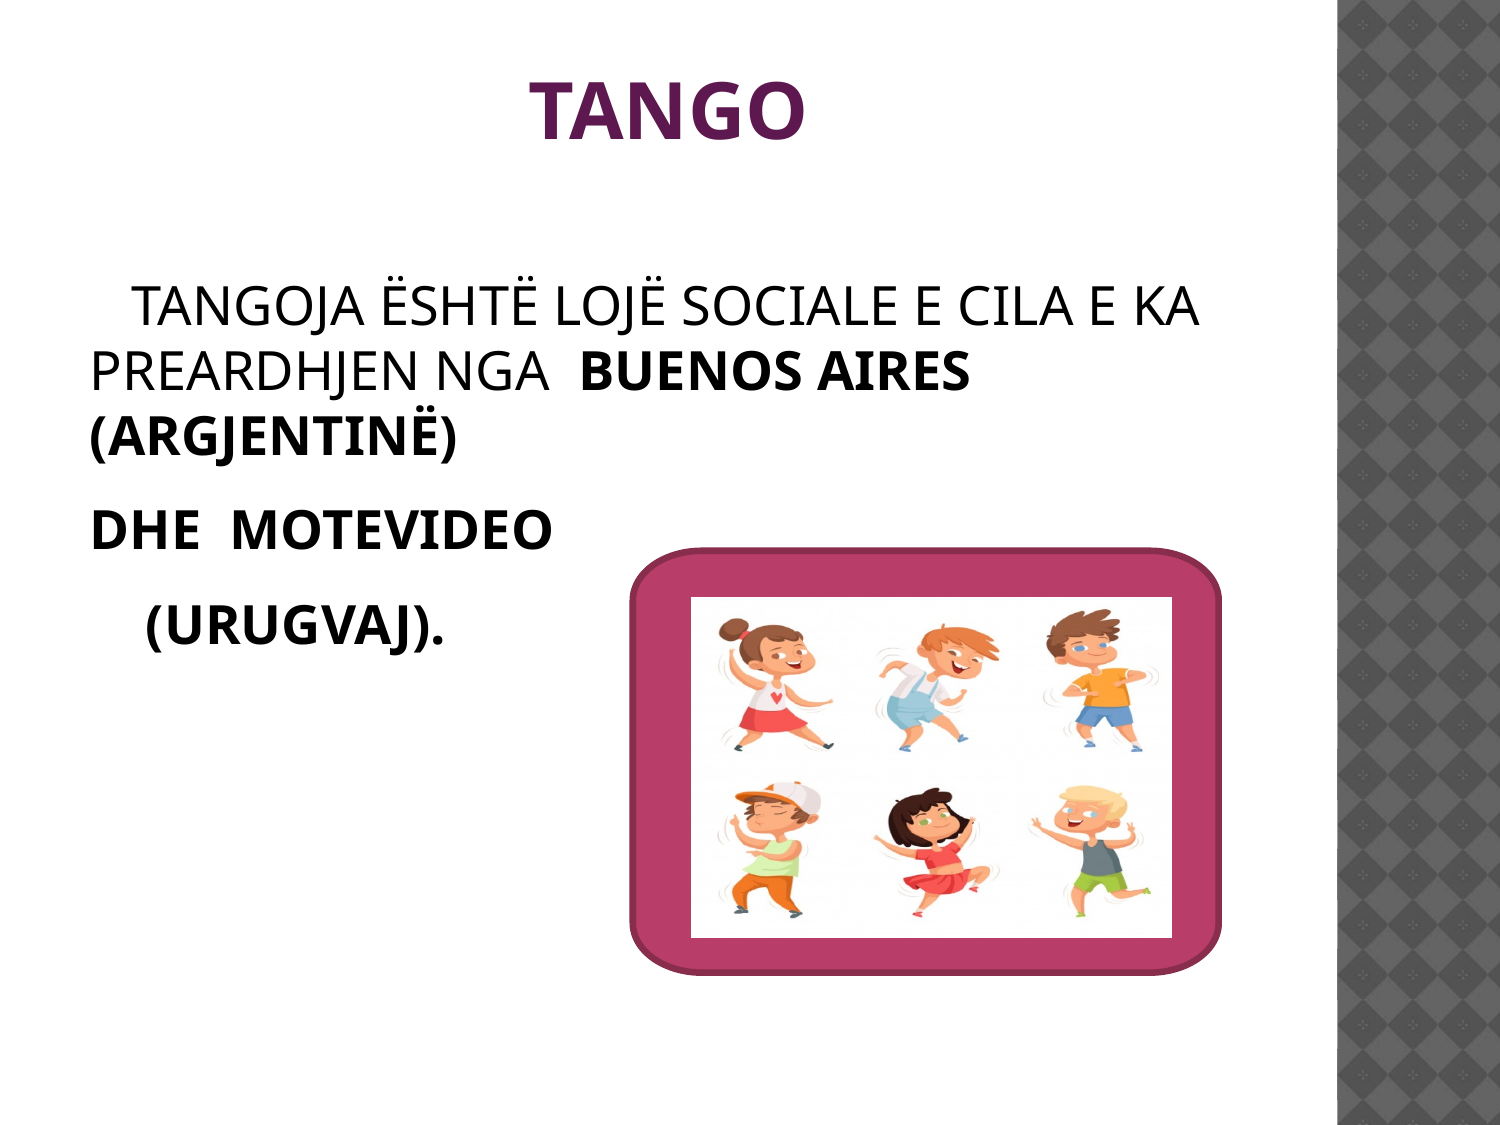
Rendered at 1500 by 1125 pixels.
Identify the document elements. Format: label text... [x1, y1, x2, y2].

title TANGO [75, 52, 1263, 240]
picture [691, 597, 1172, 938]
text_box [632, 550, 1219, 973]
picture [1337, 0, 1500, 1125]
list TANGOJA ËSHTË LOJË SOCIALE E CILA E KA PREARDHJEN NGA BUENOS AIRES (АRGJENTINË) DHE MOTEVIDEO (URUGVAJ). [75, 264, 1263, 1059]
